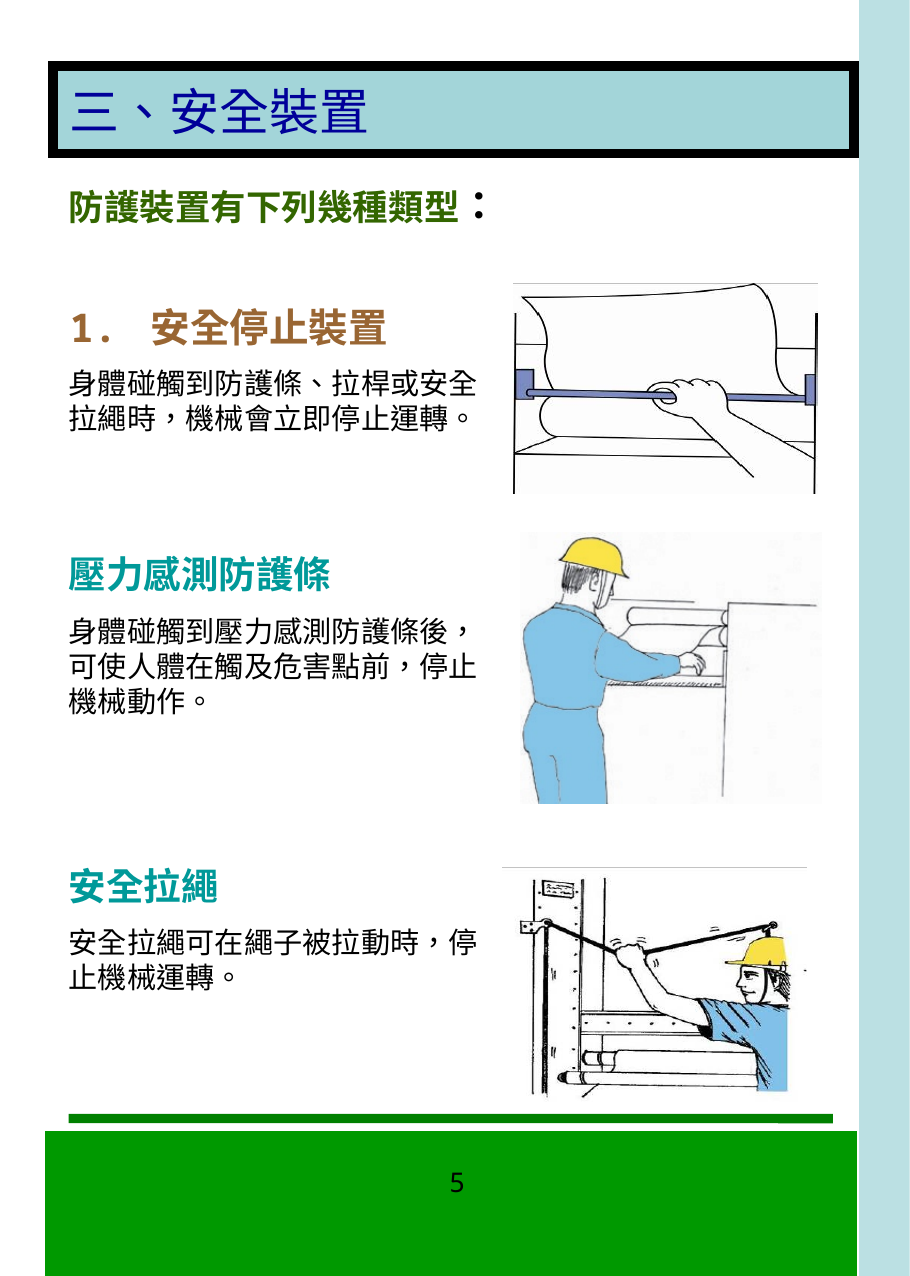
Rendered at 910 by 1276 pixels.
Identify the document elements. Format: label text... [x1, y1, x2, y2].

picture [502, 867, 807, 1111]
text_box 三、安全裝置 [53, 72, 386, 149]
picture [513, 283, 818, 494]
text_box 防護裝置有下列幾種類型： [53, 173, 845, 237]
text_box 1. 安全停止裝置 [54, 295, 494, 357]
text_box 安全拉繩 安全拉繩可在繩子被拉動時，停止機械運轉。 [53, 854, 505, 1003]
picture [520, 532, 822, 804]
text_box 5 [422, 1157, 493, 1207]
text_box [859, 0, 910, 1276]
text_box 身體碰觸到防護條、拉桿或安全拉繩時，機械會立即停止運轉。 [53, 357, 505, 443]
text_box 壓力感測防護條 身體碰觸到壓力感測防護條後，可使人體在觸及危害點前，停止機械動作。 [53, 543, 505, 727]
